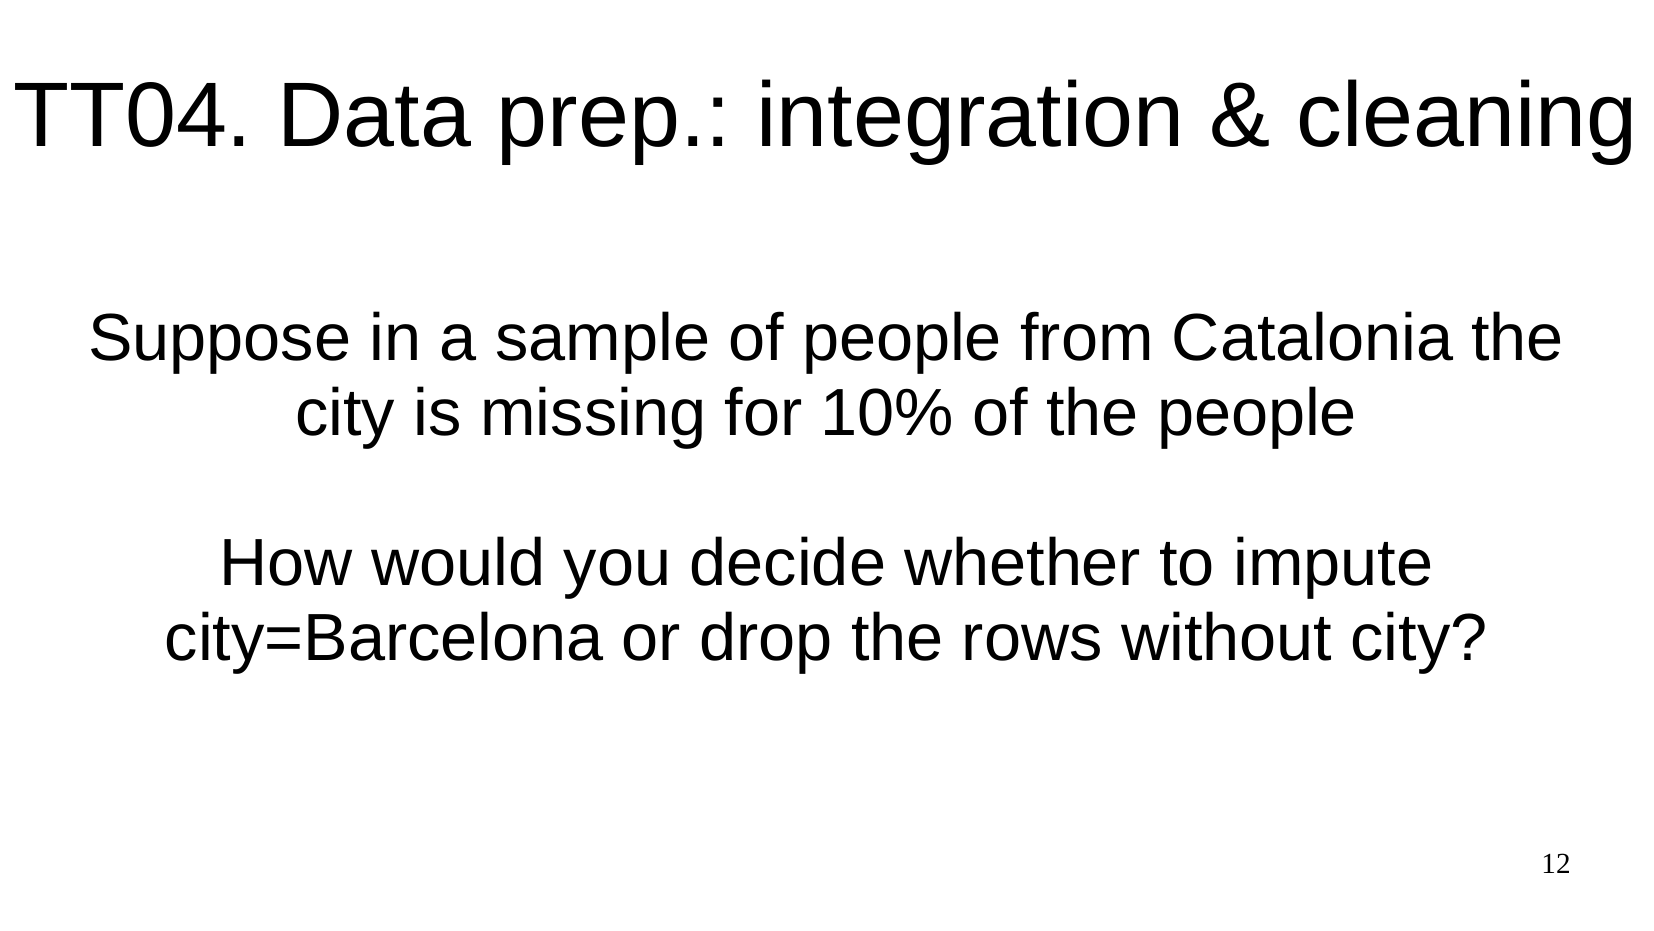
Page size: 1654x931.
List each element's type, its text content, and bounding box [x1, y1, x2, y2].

subtitle Suppose in a sample of people from Catalonia the city is missing for 10% of the people How would you decide whether to impute city=Barcelona or drop the rows without city? [82, 218, 1571, 758]
title TT04. Data prep.: integration & cleaning [0, 12, 1654, 218]
